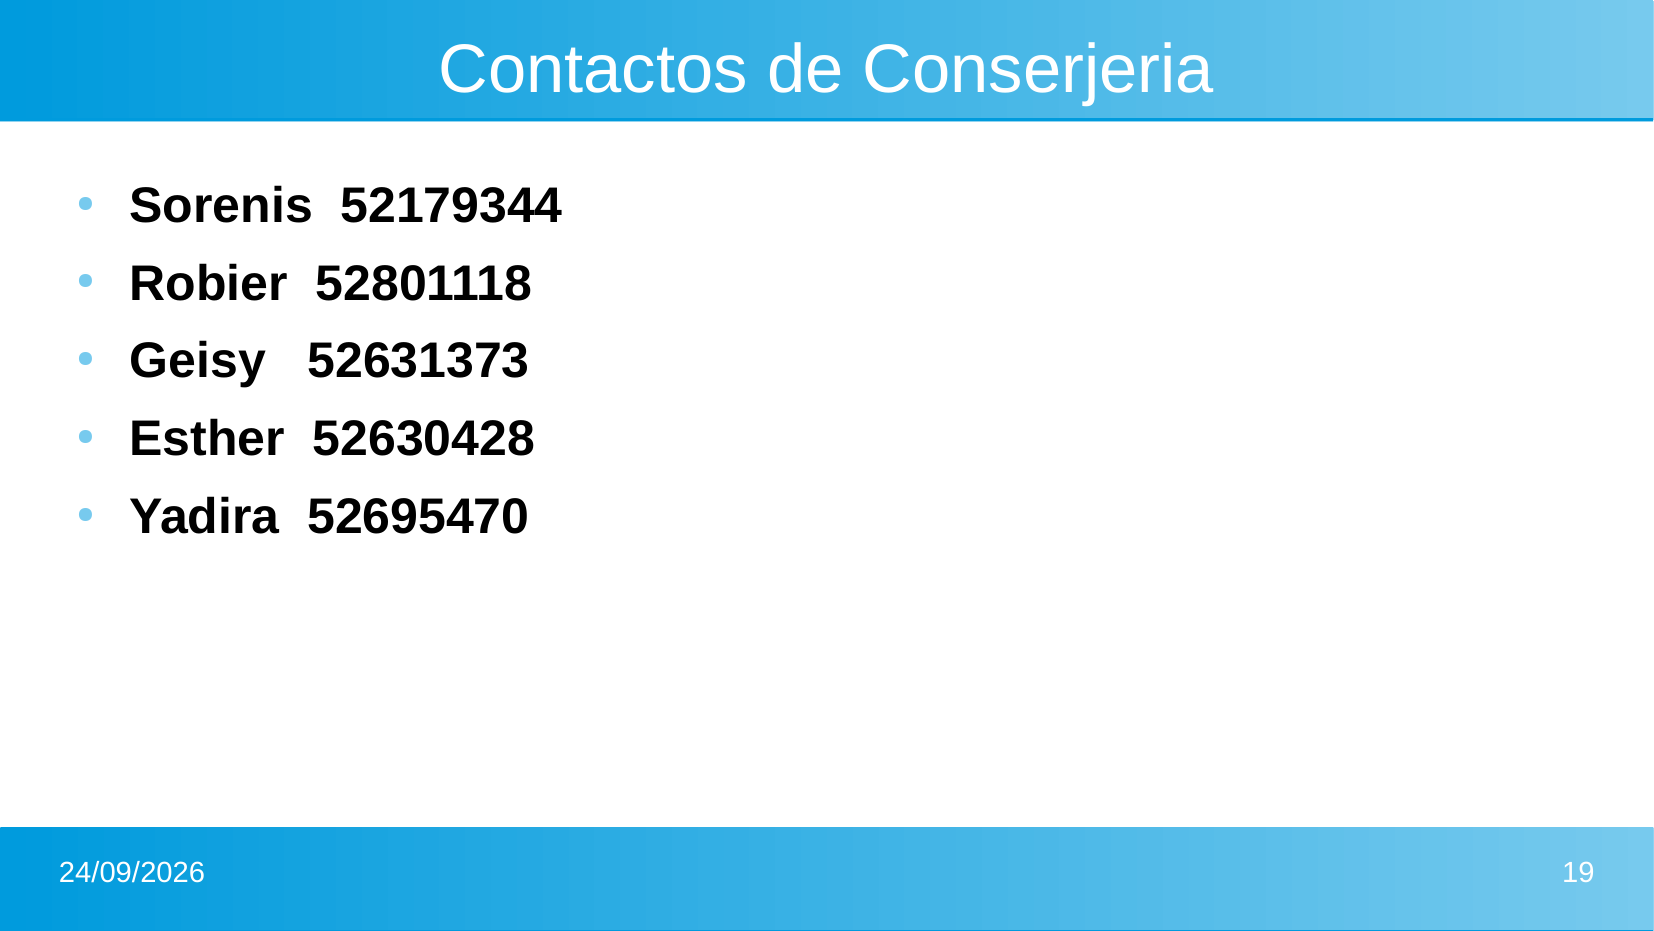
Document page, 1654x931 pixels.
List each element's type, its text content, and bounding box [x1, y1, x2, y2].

list Sorenis 52179344 Robier 52801118 Geisy 52631373 Esther 52630428 Yadira 52695470 [58, 177, 1595, 768]
title Contactos de Conserjeria [58, 29, 1595, 108]
